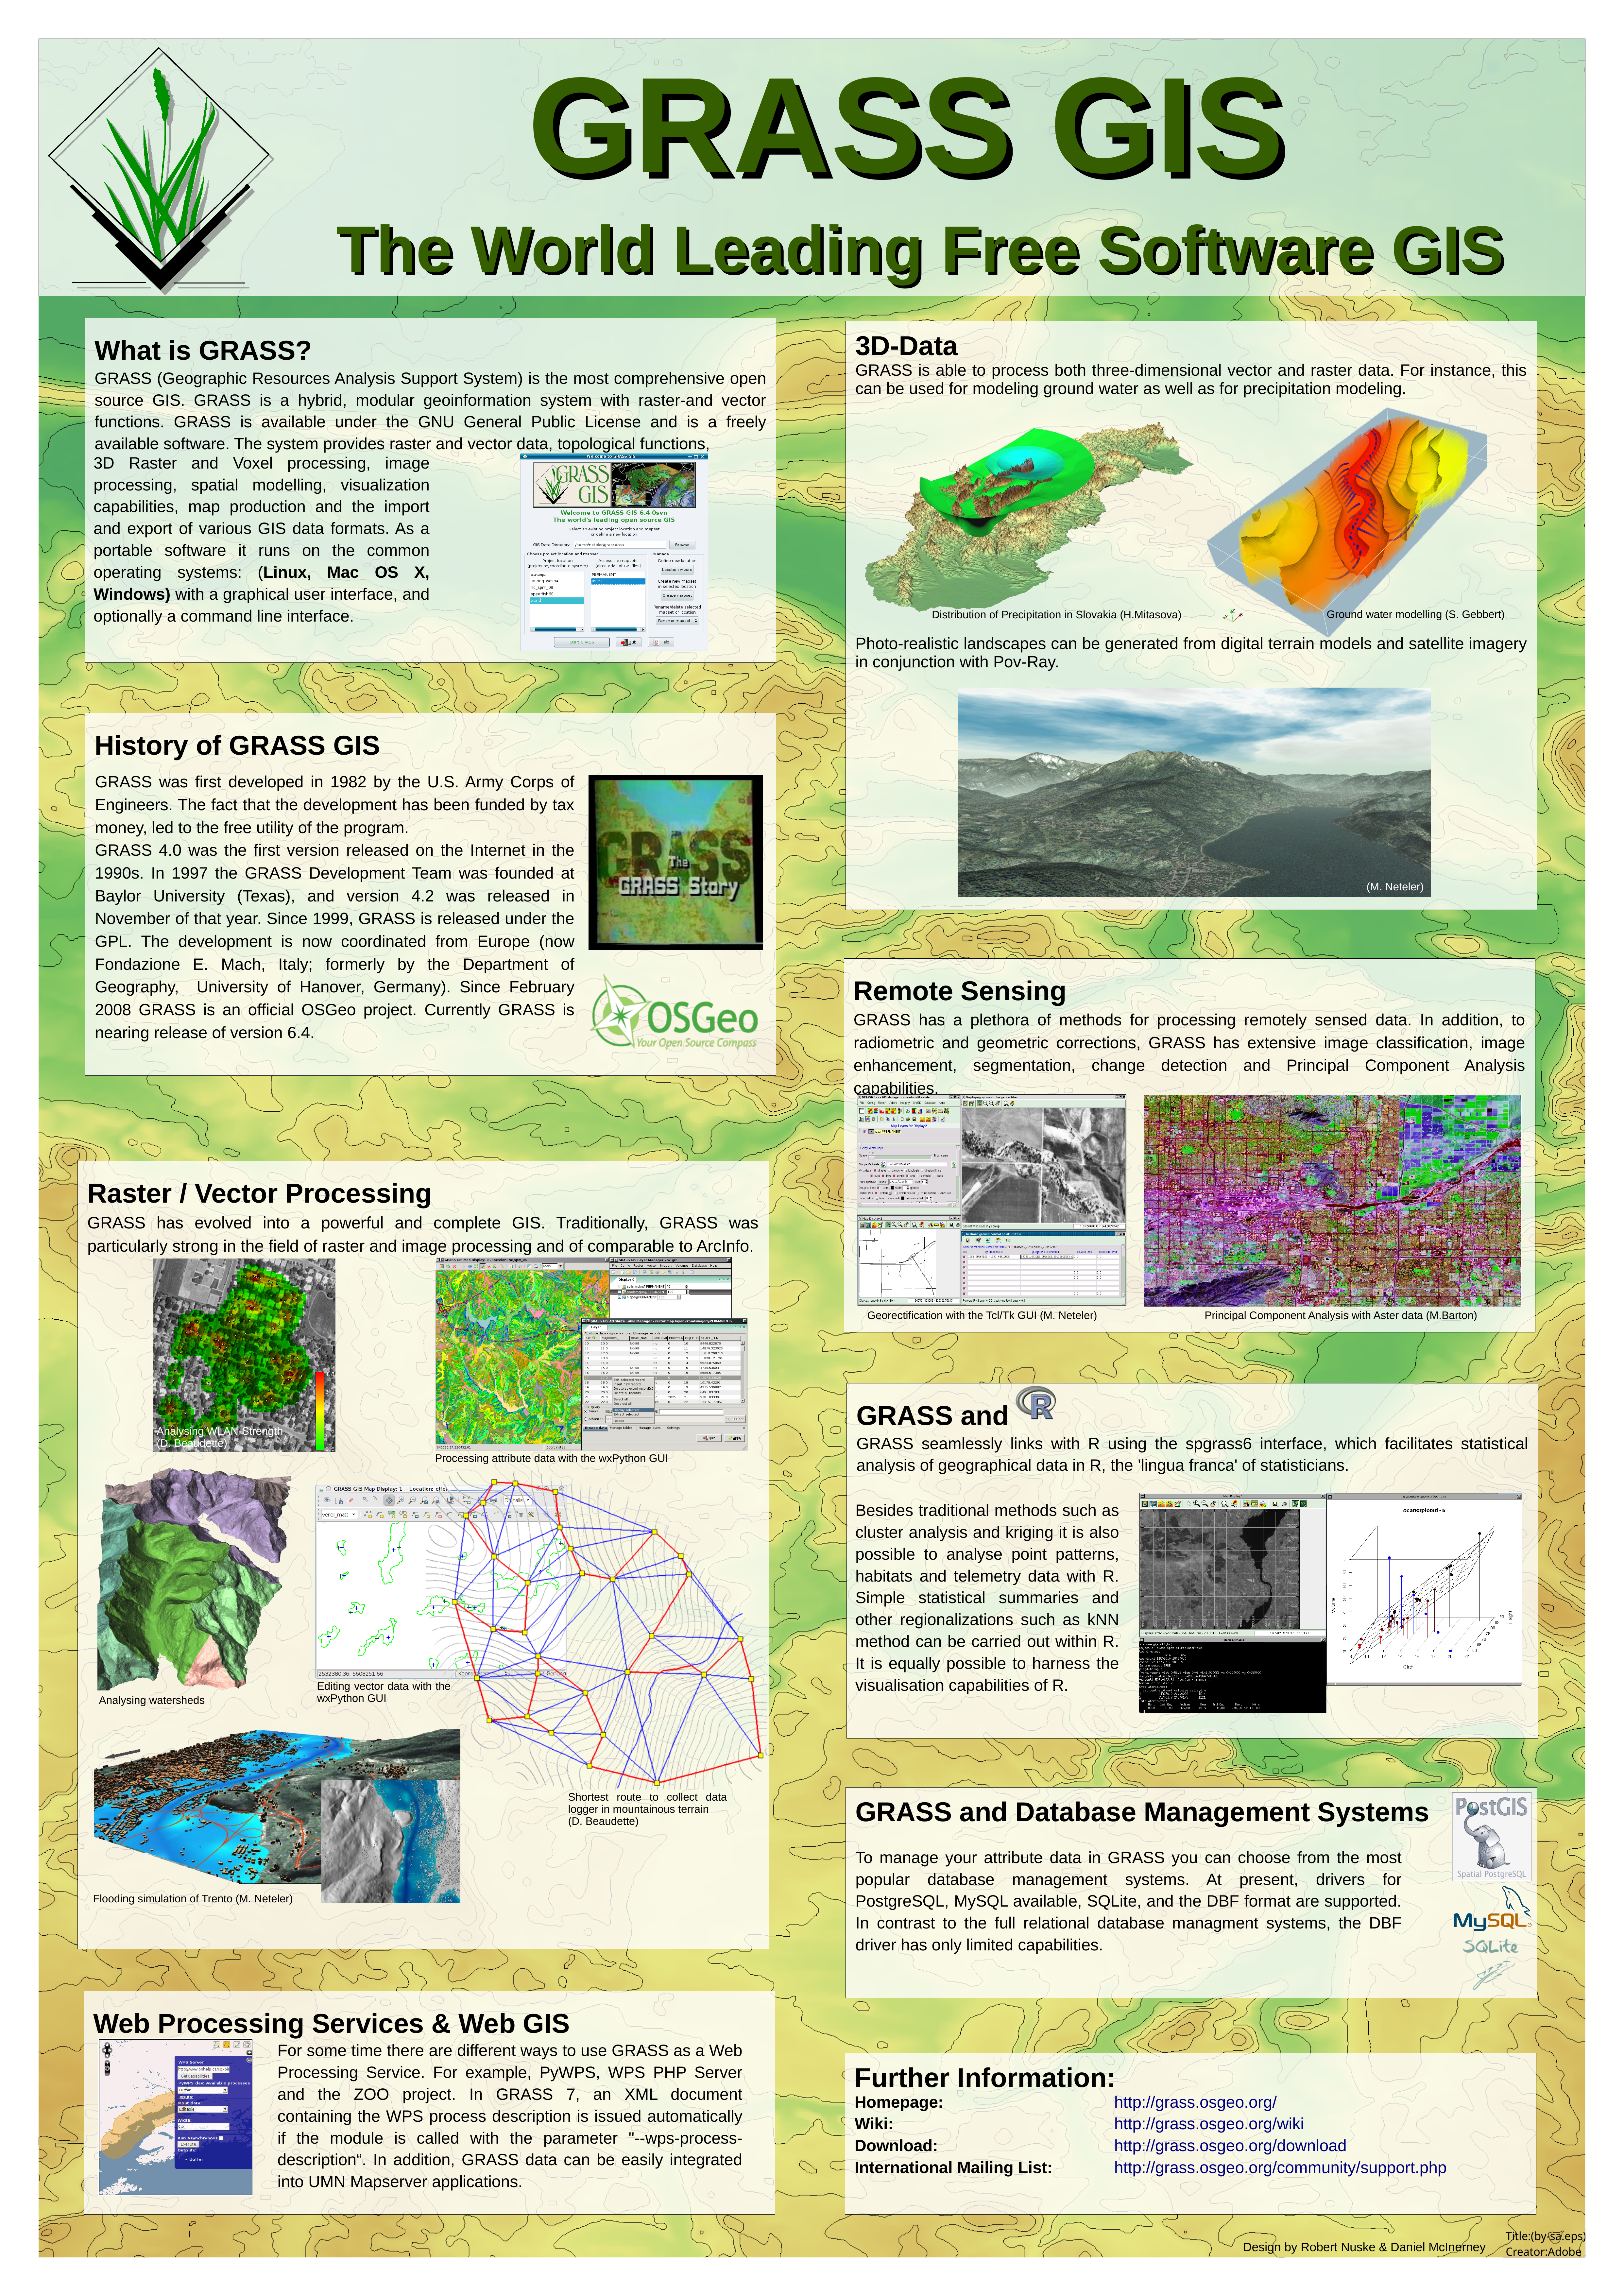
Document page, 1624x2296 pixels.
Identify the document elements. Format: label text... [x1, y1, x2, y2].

text_box GRASS was first developed in 1982 by the U.S. Army Corps of Engineers. The fact that the development has been funded by tax money, led to the free utility of the program. GRASS 4.0 was the first version released on the Internet in the 1990s. In 1997 the GRASS Development Team was founded at Baylor University (Texas), and version 4.2 was released in November of that year. Since 1999, GRASS is released under the GPL. The development is now coordinated from Europe (now Fondazione E. Mach, Italy; formerly by the Department of Geography, University of Hanover, Germany). Since February 2008 GRASS is an official OSGeo project. Currently GRASS is nearing release of version 6.4. [85, 758, 585, 1070]
text_box Shortest route to collect data logger in mountainous terrain (D. Beaudette) [558, 1790, 740, 1841]
text_box 3D-Data GRASS is able to process both three-dimensional vector and raster data. For instance, this can be used for modeling ground water as well as for precipitation modeling. Photo-realistic landscapes can be generated from digital terrain models and satellite imagery in conjunction with Pov-Ray. [846, 321, 1537, 910]
text_box Georectification with the Tcl/Tk GUI (M. Neteler) [866, 1308, 1124, 1325]
text_box Processing attribute data with the wxPython GUI [434, 1451, 703, 1471]
text_box Remote Sensing GRASS has a plethora of methods for processing remotely sensed data. In addition, to radiometric and geometric corrections, GRASS has extensive image classification, image enhancement, segmentation, change detection and Principal Component Analysis capabilities. [844, 958, 1535, 1332]
picture [46, 46, 270, 291]
text_box Ground water modelling (S. Gebbert) [1317, 599, 1532, 633]
text_box History of GRASS GIS [85, 713, 776, 1076]
text_box (M. Neteler) [1357, 871, 1436, 903]
text_box GRASS and Database Management Systems [846, 1787, 1537, 1998]
text_box To manage your attribute data in GRASS you can choose from the most popular database management systems. At present, drivers for PostgreSQL, MySQL available, SQLite, and the DBF format are supported. In contrast to the full relational database managment systems, the DBF driver has only limited capabilities. [846, 1835, 1412, 1975]
text_box Flooding simulation of Trento (M. Neteler) [92, 1892, 311, 1924]
text_box Besides traditional methods such as cluster analysis and kriging it is also possible to analyse point patterns, habitats and telemetry data with R. Simple statistical summaries and other regionalizations such as kNN method can be carried out within R. It is equally possible to harness the visualisation capabilities of R. [846, 1488, 1129, 1718]
text_box Distribution of Precipitation in Slovakia (H.Mitasova) [922, 599, 1204, 631]
text_box Further Information: Homepage: http://grass.osgeo.org/ Wiki: http://grass.osgeo.org/wiki Download: http://grass.osgeo.org/download International Mailing List: http://grass.osgeo.org/community/support.php [845, 2053, 1536, 2215]
text_box Editing vector data with the wxPython GUI [316, 1679, 426, 1708]
text_box Web Processing Services & Web GIS [84, 1991, 775, 2215]
picture [39, 296, 1585, 2257]
text_box 3D Raster and Voxel processing, image processing, spatial modelling, visualization capabilities, map production and the import and export of various GIS data formats. As a portable software it runs on the common operating systems: (Linux, Mac OS X, Windows) with a graphical user interface, and optionally a command line interface. [84, 440, 439, 630]
text_box GRASS GIS The World Leading Free Software GIS [39, 39, 1585, 296]
text_box GRASS and GRASS seamlessly links with R using the spgrass6 interface, which facilitates statistical analysis of geographical data in R, the 'lingua franca' of statisticians. [846, 1383, 1538, 1739]
text_box Analysing watersheds [98, 1693, 268, 1729]
text_box Analysing WLAN-Strength (D. Beaudette) [156, 1424, 330, 1449]
text_box Design by Robert Nuske & Daniel McInerney [1233, 2230, 1496, 2264]
text_box What is GRASS? GRASS (Geographic Resources Analysis Support System) is the most comprehensive open source GIS. GRASS is a hybrid, modular geoinformation system with raster-and vector functions. GRASS is available under the GNU General Public License and is a freely available software. The system provides raster and vector data, topological functions, [85, 318, 776, 663]
text_box Principal Component Analysis with Aster data (M.Barton) [1204, 1308, 1510, 1325]
text_box For some time there are different ways to use GRASS as a Web Processing Service. For example, PyWPS, WPS PHP Server and the ZOO project. In GRASS 7, an XML document containing the WPS process description is issued automatically if the module is called with the parameter "--wps-process-description“. In addition, GRASS data can be easily integrated into UMN Mapserver applications. [268, 2028, 753, 2199]
text_box Raster / Vector Processing GRASS has evolved into a powerful and complete GIS. Traditionally, GRASS was particularly strong in the field of raster and image processing and of comparable to ArcInfo. [77, 1161, 769, 1949]
